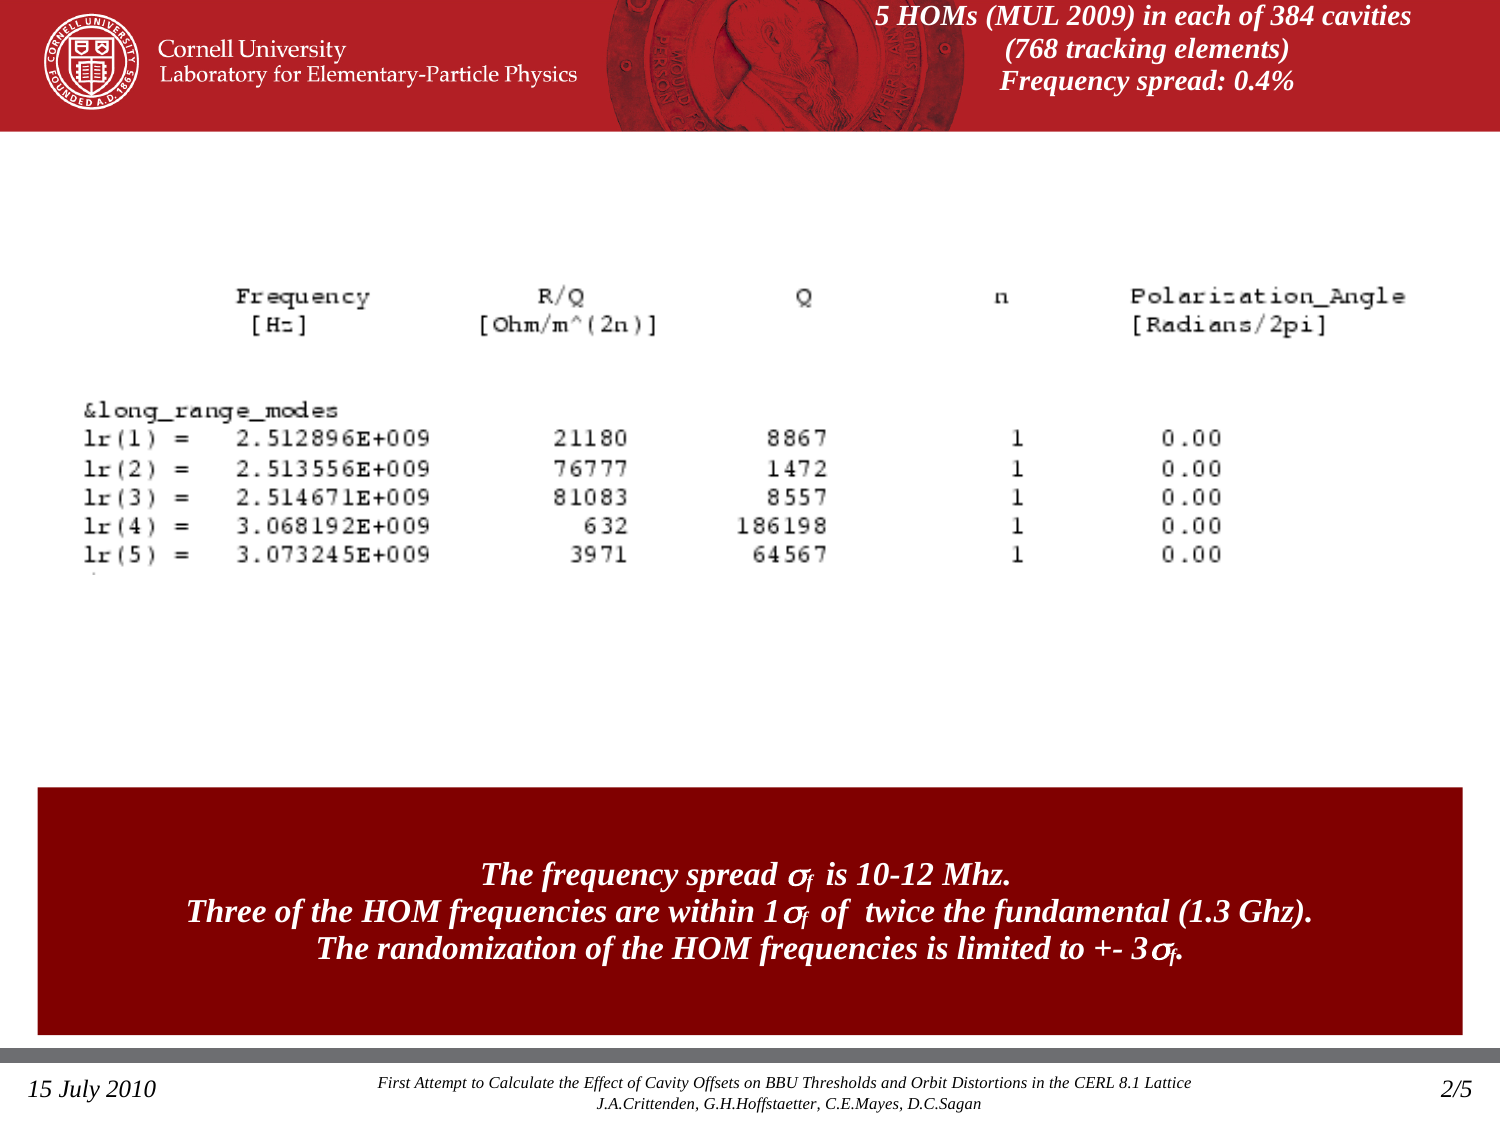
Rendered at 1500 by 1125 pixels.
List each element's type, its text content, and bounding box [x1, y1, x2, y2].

text_box The frequency spread sf is 10-12 Mhz. Three of the HOM frequencies are within 1sf of twice the fundamental (1.3 Ghz). The randomization of the HOM frequencies is limited to +- 3sf. [37, 787, 1463, 1036]
picture [0, 0, 1500, 132]
text_box 5 HOMs (MUL 2009) in each of 384 cavities (768 tracking elements) Frequency spread: 0.4% [862, 0, 1433, 113]
picture [75, 269, 1426, 575]
